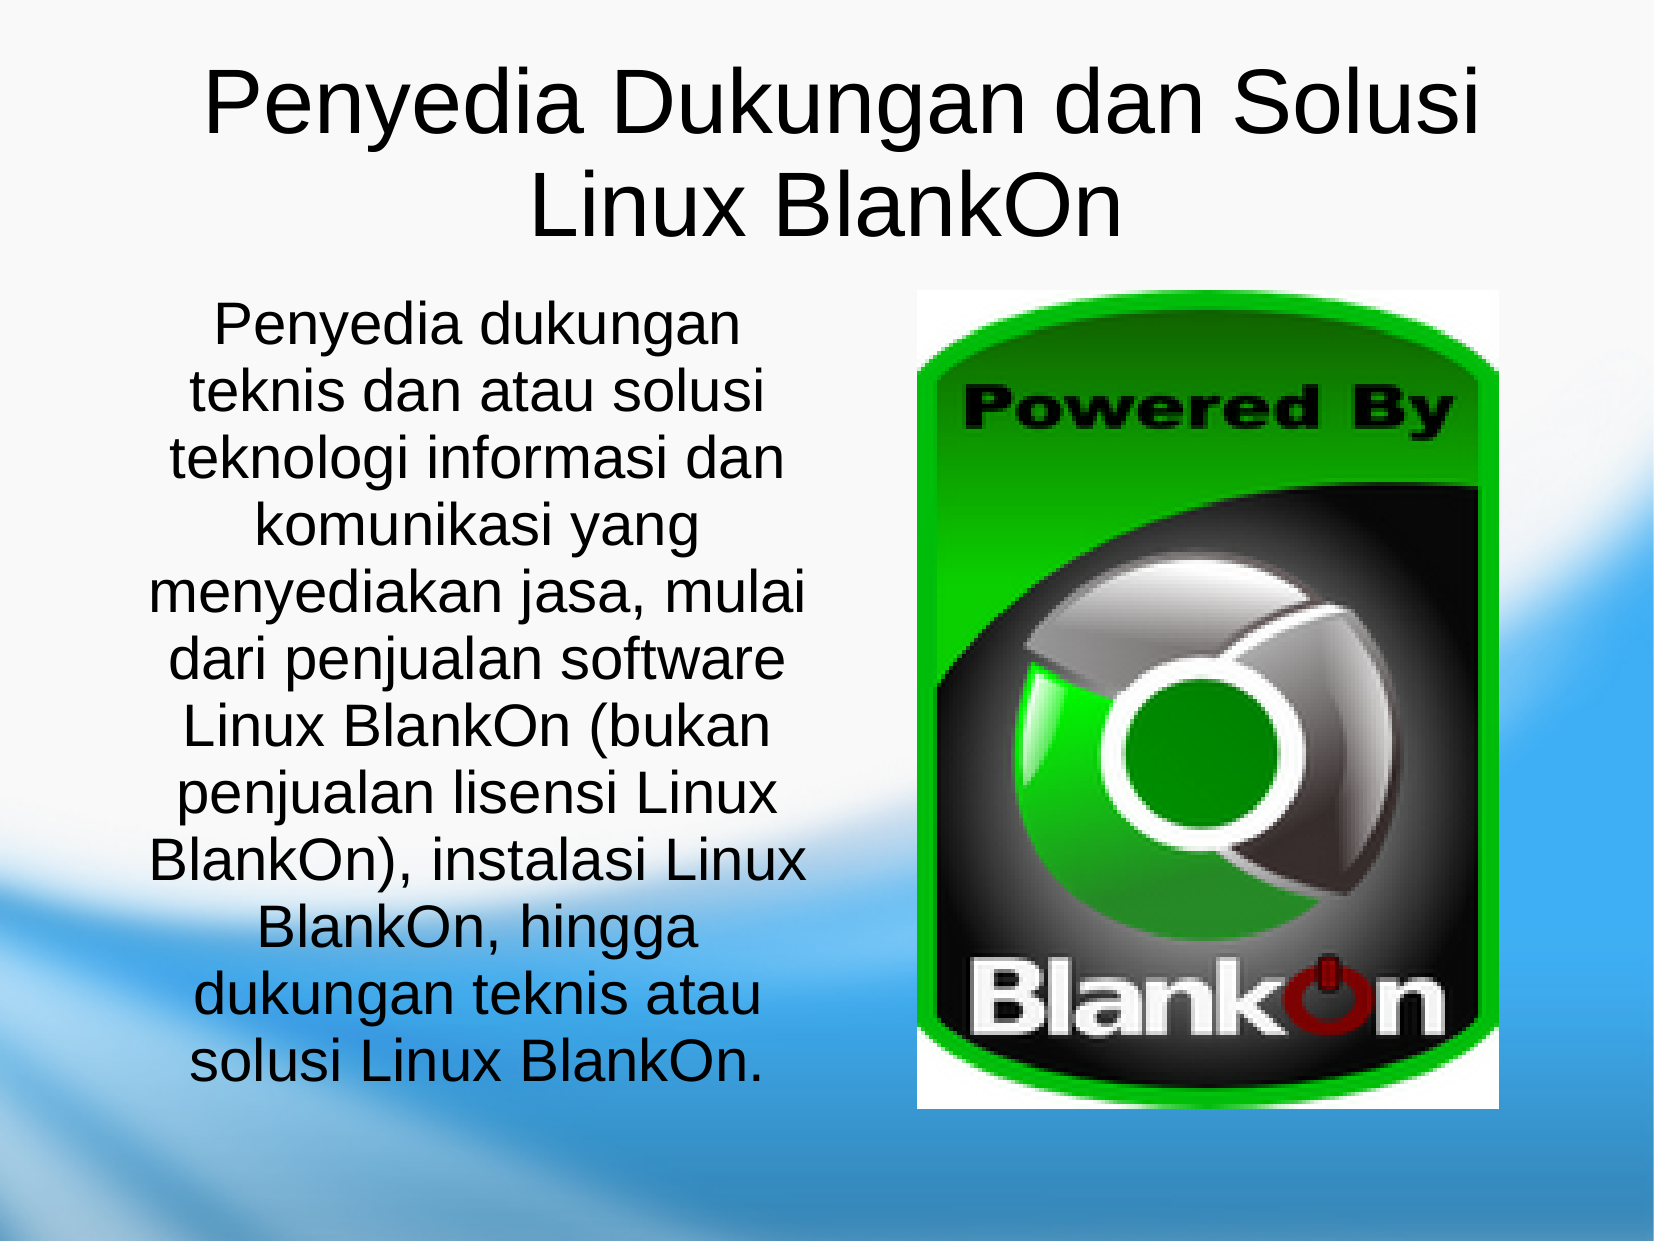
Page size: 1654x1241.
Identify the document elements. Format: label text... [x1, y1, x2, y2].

picture [0, 0, 1654, 1241]
title Penyedia Dukungan dan Solusi Linux BlankOn [82, 49, 1571, 257]
list Penyedia dukungan teknis dan atau solusi teknologi informasi dan komunikasi yang menyediakan jasa, mulai dari penjualan software Linux BlankOn (bukan penjualan lisensi Linux BlankOn), instalasi Linux BlankOn, hingga dukungan teknis atau solusi Linux BlankOn. [82, 290, 809, 1109]
